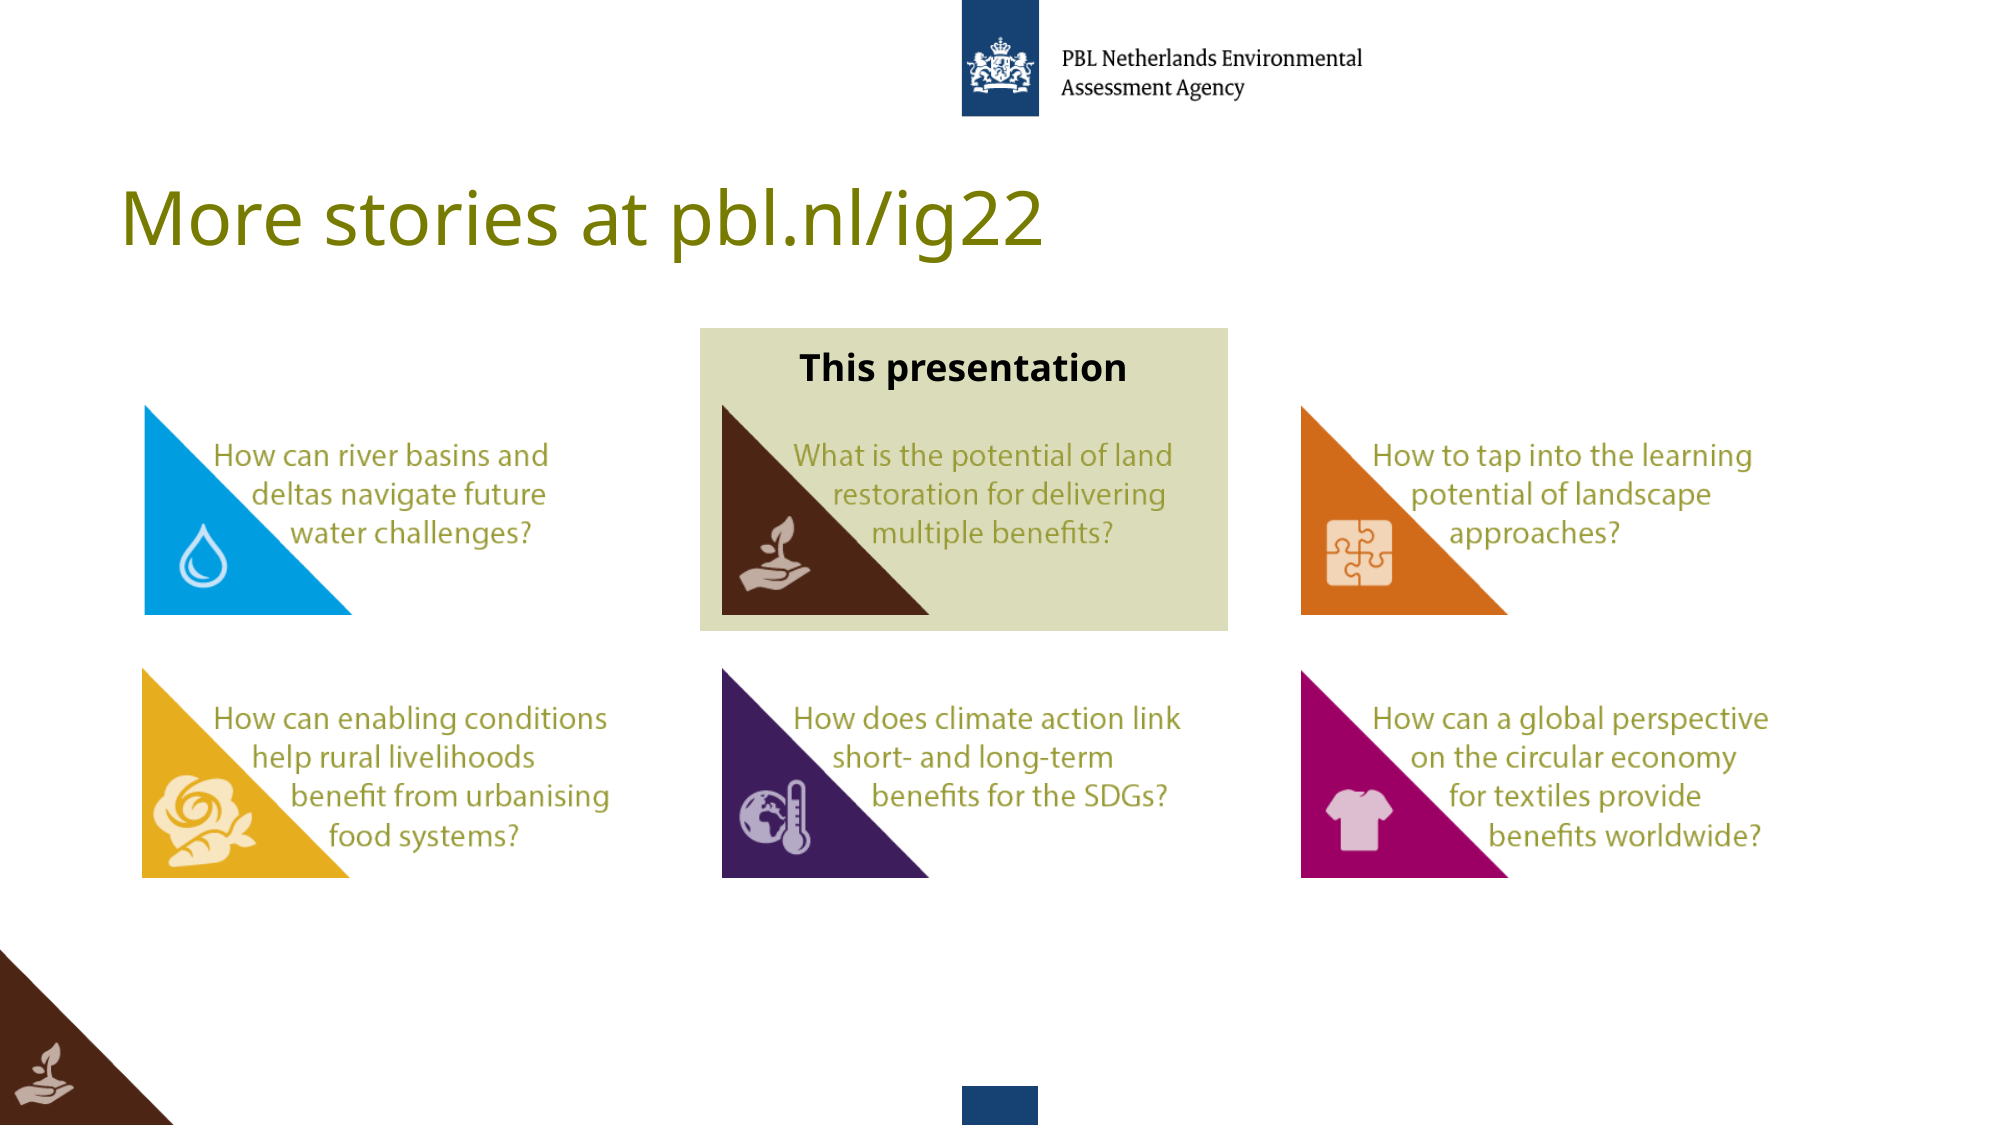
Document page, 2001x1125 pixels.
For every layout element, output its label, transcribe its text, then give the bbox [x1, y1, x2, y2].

picture [1301, 405, 1808, 615]
text_box This presentation [755, 336, 1173, 398]
text_box [700, 329, 1228, 631]
picture [142, 668, 649, 878]
picture [180, 524, 227, 588]
picture [142, 405, 649, 615]
picture [722, 668, 1228, 878]
picture [1301, 668, 1808, 878]
picture [722, 405, 1228, 615]
title More stories at pbl.nl/ig22 [104, 172, 1897, 329]
